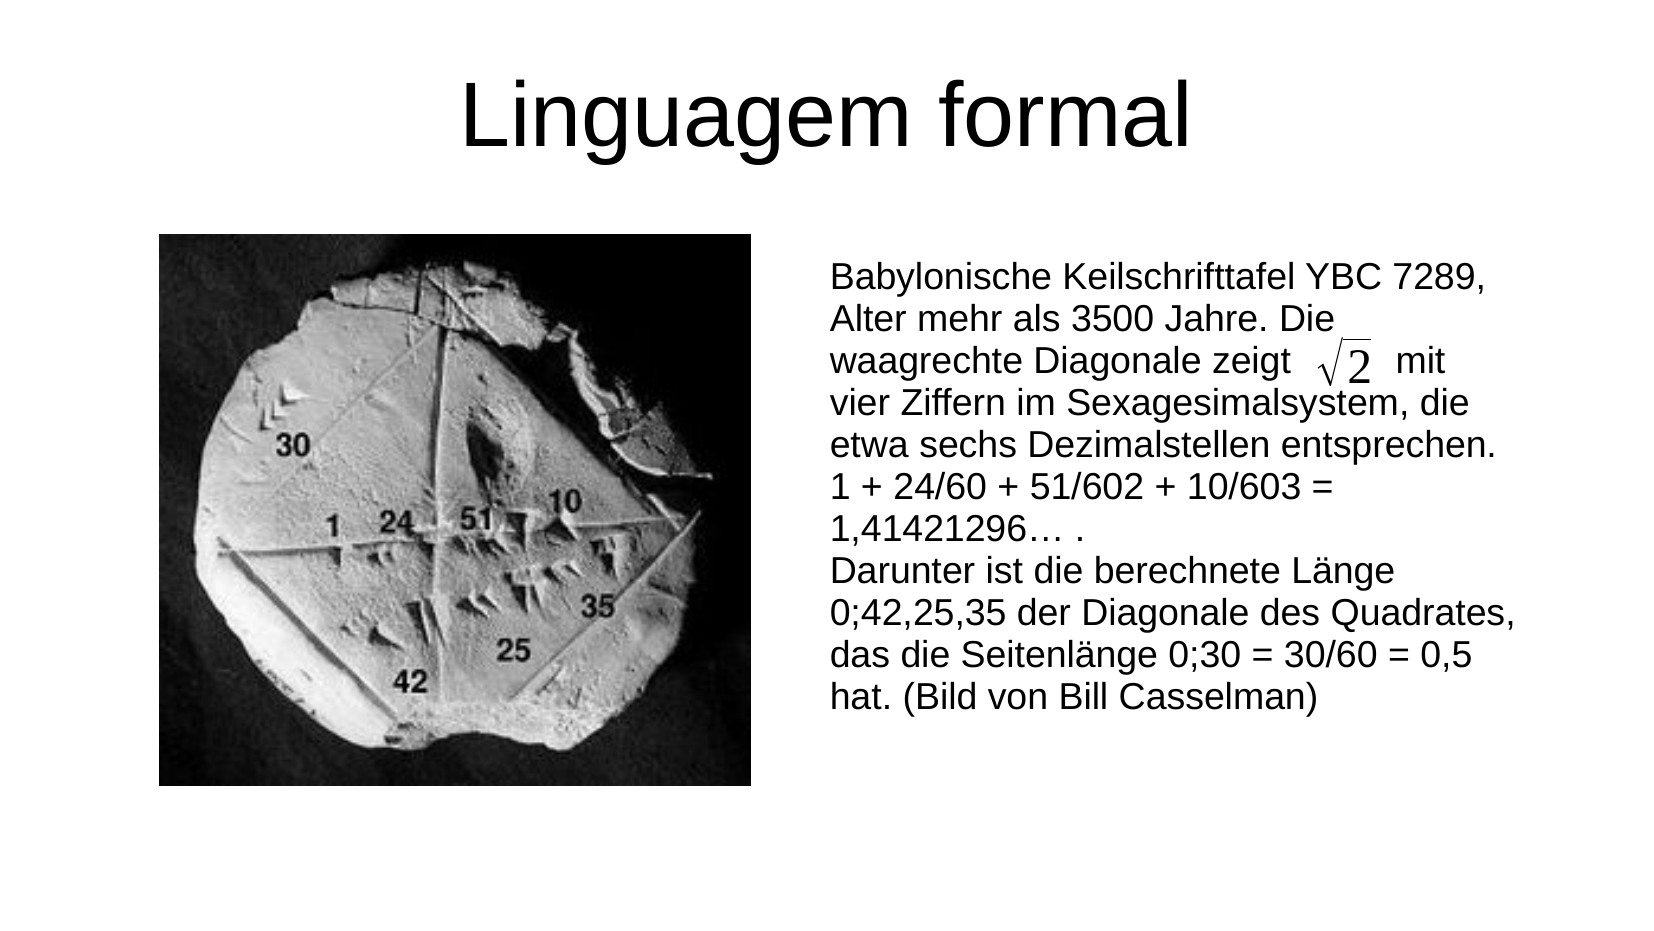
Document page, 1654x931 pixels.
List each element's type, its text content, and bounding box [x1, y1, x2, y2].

picture [159, 234, 751, 786]
text_box Babylonische Keilschrifttafel YBC 7289, Alter mehr als 3500 Jahre. Die waagrechte Diagonale zeigt mit vier Ziffern im Sexagesimalsystem, die etwa sechs Dezimalstellen entsprechen. 1 + 24/60 + 51/602 + 10/603 = 1,41421296… . Darunter ist die berechnete Länge 0;42,25,35 der Diagonale des Quadrates, das die Seitenlänge 0;30 = 30/60 = 0,5 hat. (Bild von Bill Casselman) [814, 248, 1536, 753]
title Linguagem formal [82, 37, 1571, 193]
chart [1309, 335, 1378, 395]
